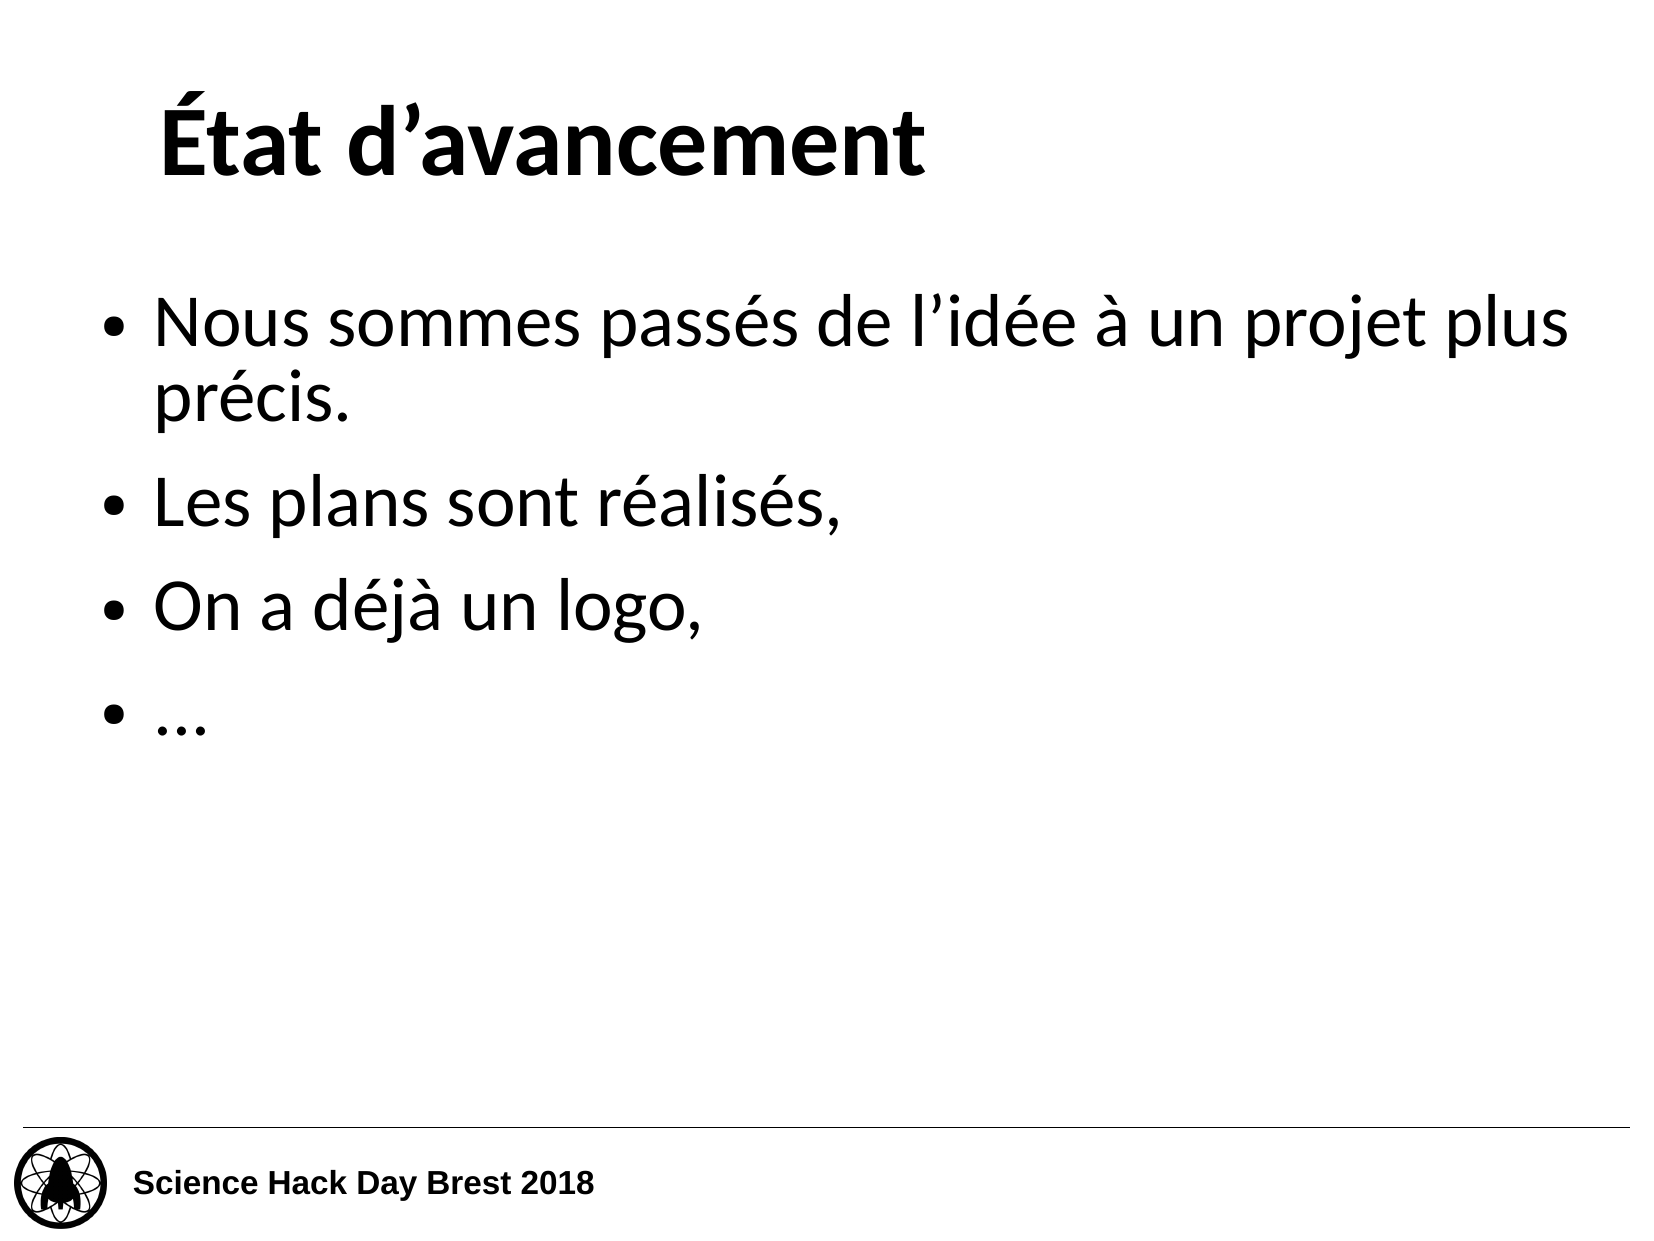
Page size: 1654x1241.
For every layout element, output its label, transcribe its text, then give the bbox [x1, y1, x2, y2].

title État d’avancement [11, 47, 1347, 255]
picture [14, 1137, 107, 1230]
list Nous sommes passés de l’idée à un projet plus précis. Les plans sont réalisés, On a déjà un logo, ... [82, 290, 1571, 1109]
text_box Science Hack Day Brest 2018 [118, 1157, 1040, 1211]
